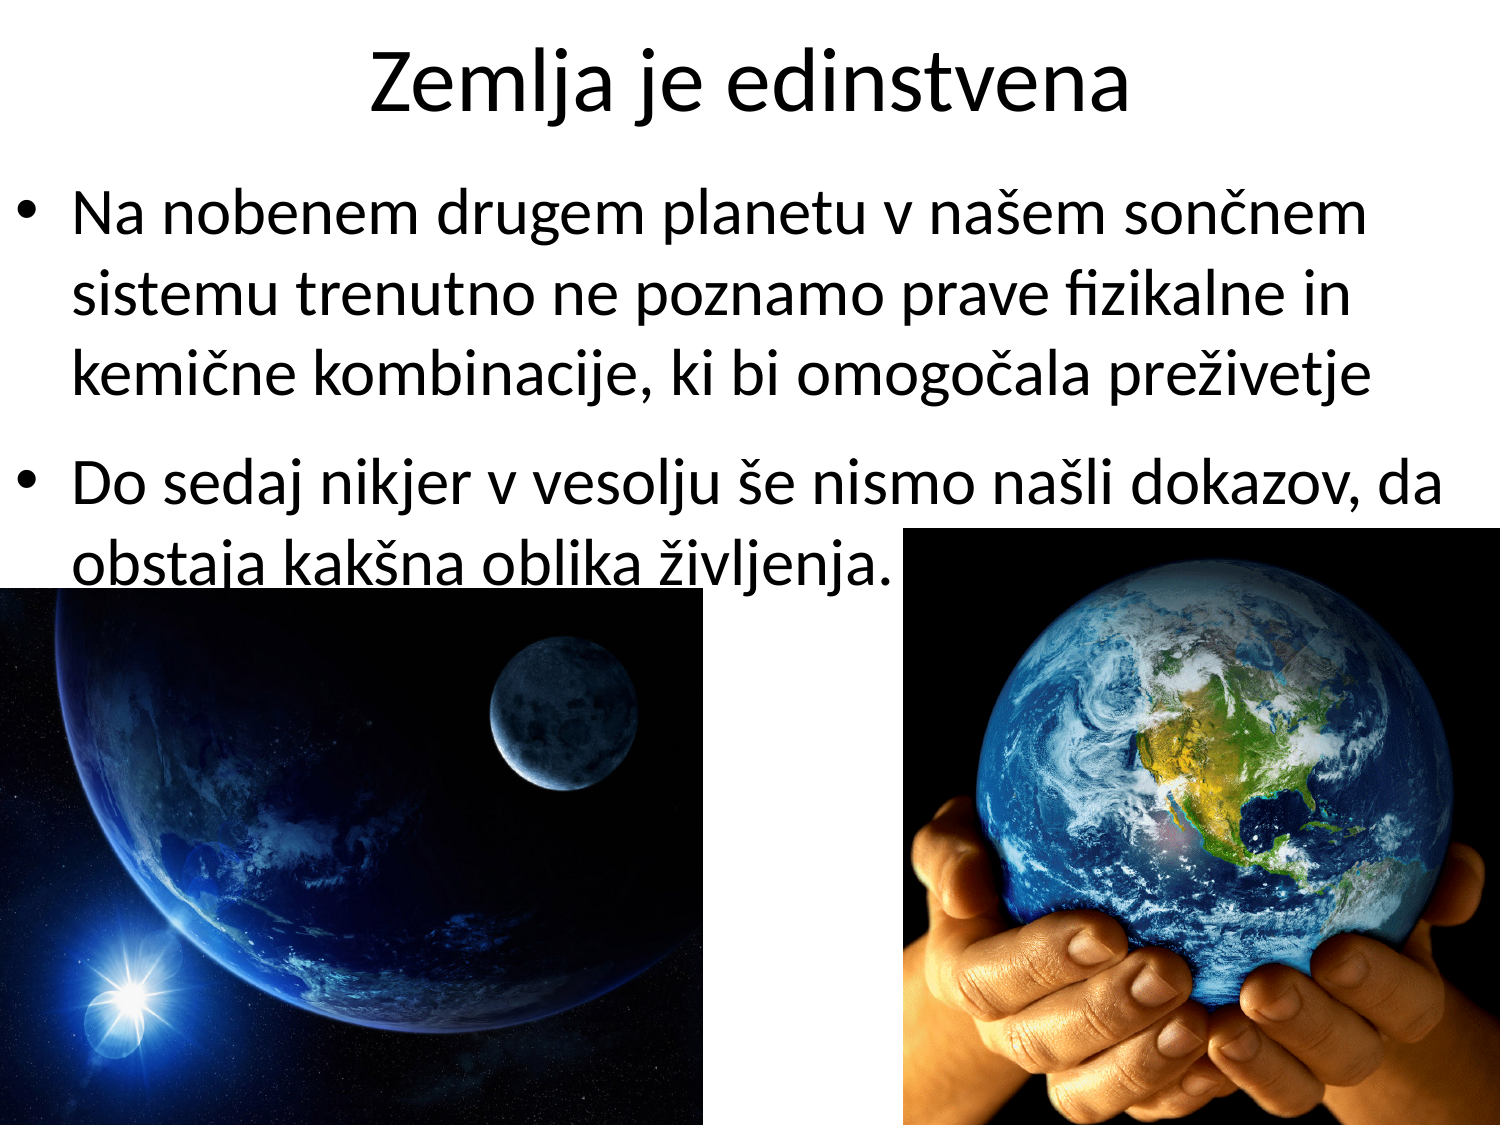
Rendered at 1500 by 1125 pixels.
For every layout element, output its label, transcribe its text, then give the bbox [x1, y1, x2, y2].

picture [903, 528, 1500, 1125]
title Zemlja je edinstvena [76, 0, 1427, 149]
list Na nobenem drugem planetu v našem sončnem sistemu trenutno ne poznamo prave fizikalne in kemične kombinacije, ki bi omogočala preživetje Do sedaj nikjer v vesolju še nismo našli dokazov, da obstaja kakšna oblika življenja. [0, 160, 1500, 634]
picture [0, 588, 703, 1125]
